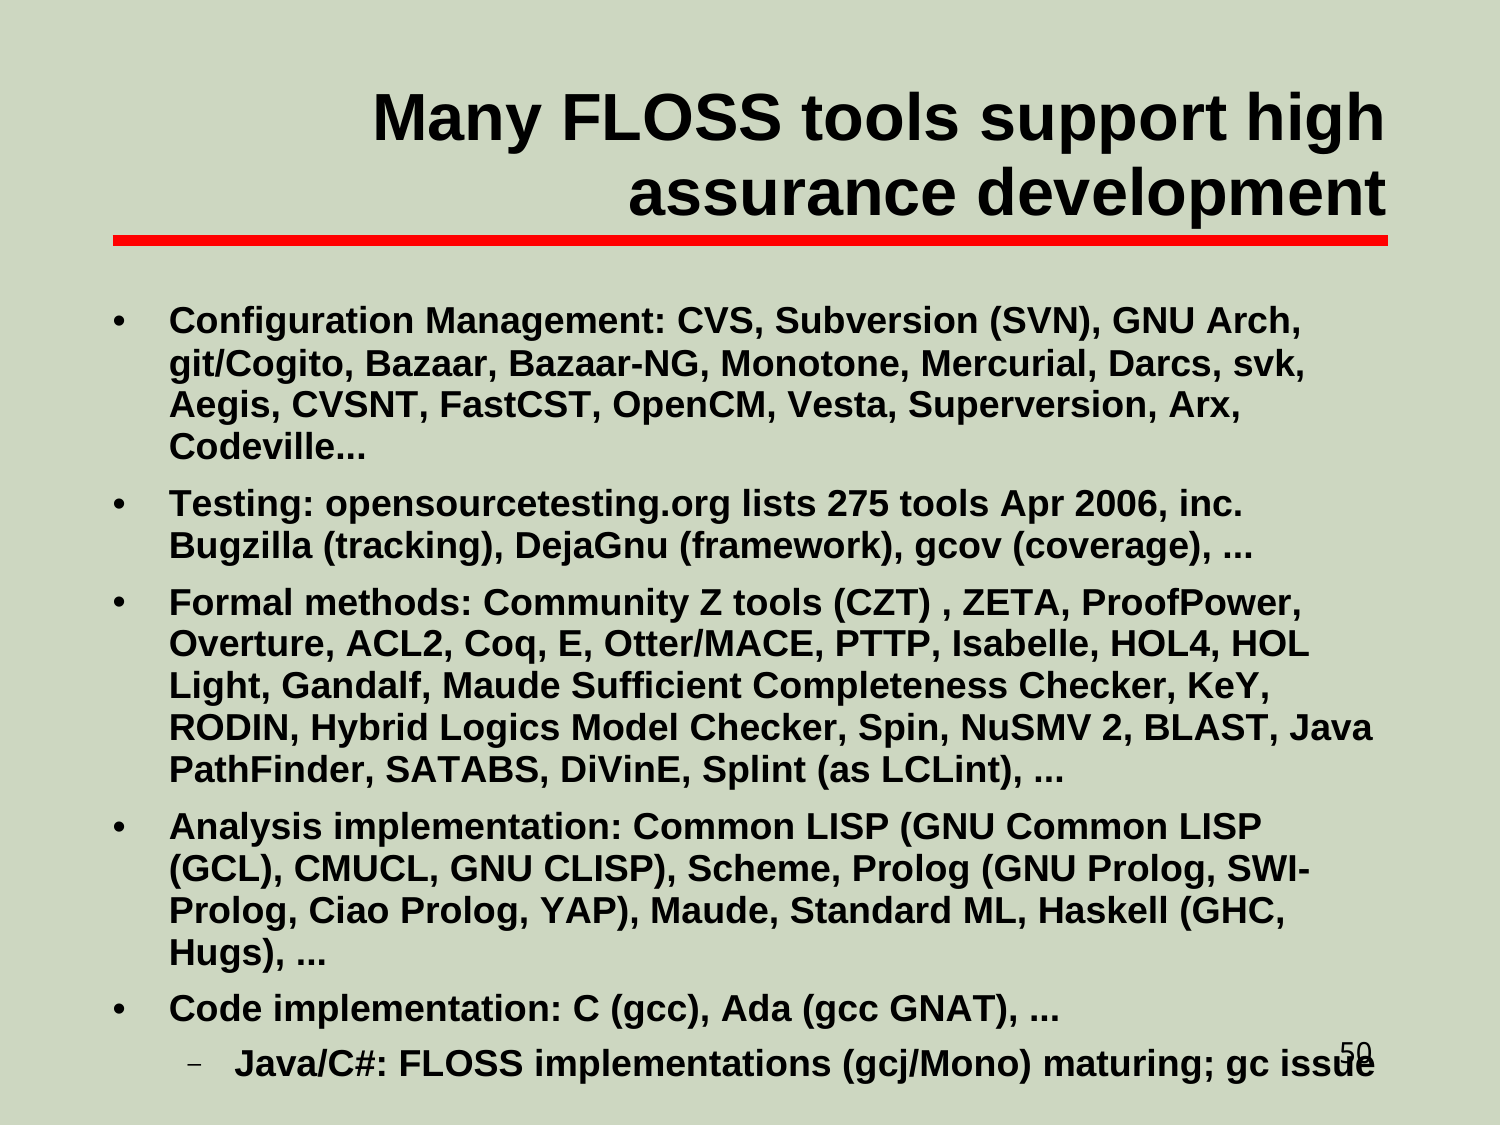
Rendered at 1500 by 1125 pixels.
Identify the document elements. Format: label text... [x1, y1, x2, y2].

title Many FLOSS tools support high assurance development [337, 79, 1388, 230]
list Configuration Management: CVS, Subversion (SVN), GNU Arch, git/Cogito, Bazaar, Bazaar-NG, Monotone, Mercurial, Darcs, svk, Aegis, CVSNT, FastCST, OpenCM, Vesta, Superversion, Arx, Codeville... Testing: opensourcetesting.org lists 275 tools Apr 2006, inc. Bugzilla (tracking), DejaGnu (framework), gcov (coverage), ... Formal methods: Community Z tools (CZT) , ZETA, ProofPower, Overture, ACL2, Coq, E, Otter/MACE, PTTP, Isabelle, HOL4, HOL Light, Gandalf, Maude Sufficient Completeness Checker, KeY, RODIN, Hybrid Logics Model Checker, Spin, NuSMV 2, BLAST, Java PathFinder, SATABS, DiVinE, Splint (as LCLint), ... Analysis implementation: Common LISP (GNU Common LISP (GCL), CMUCL, GNU CLISP), Scheme, Prolog (GNU Prolog, SWI-Prolog, Ciao Prolog, YAP), Maude, Standard ML, Haskell (GHC, Hugs), ... Code implementation: C (gcc), Ada (gcc GNAT), ... Java/C#: FLOSS implementations (gcj/Mono) maturing; gc issue [112, 299, 1388, 1111]
